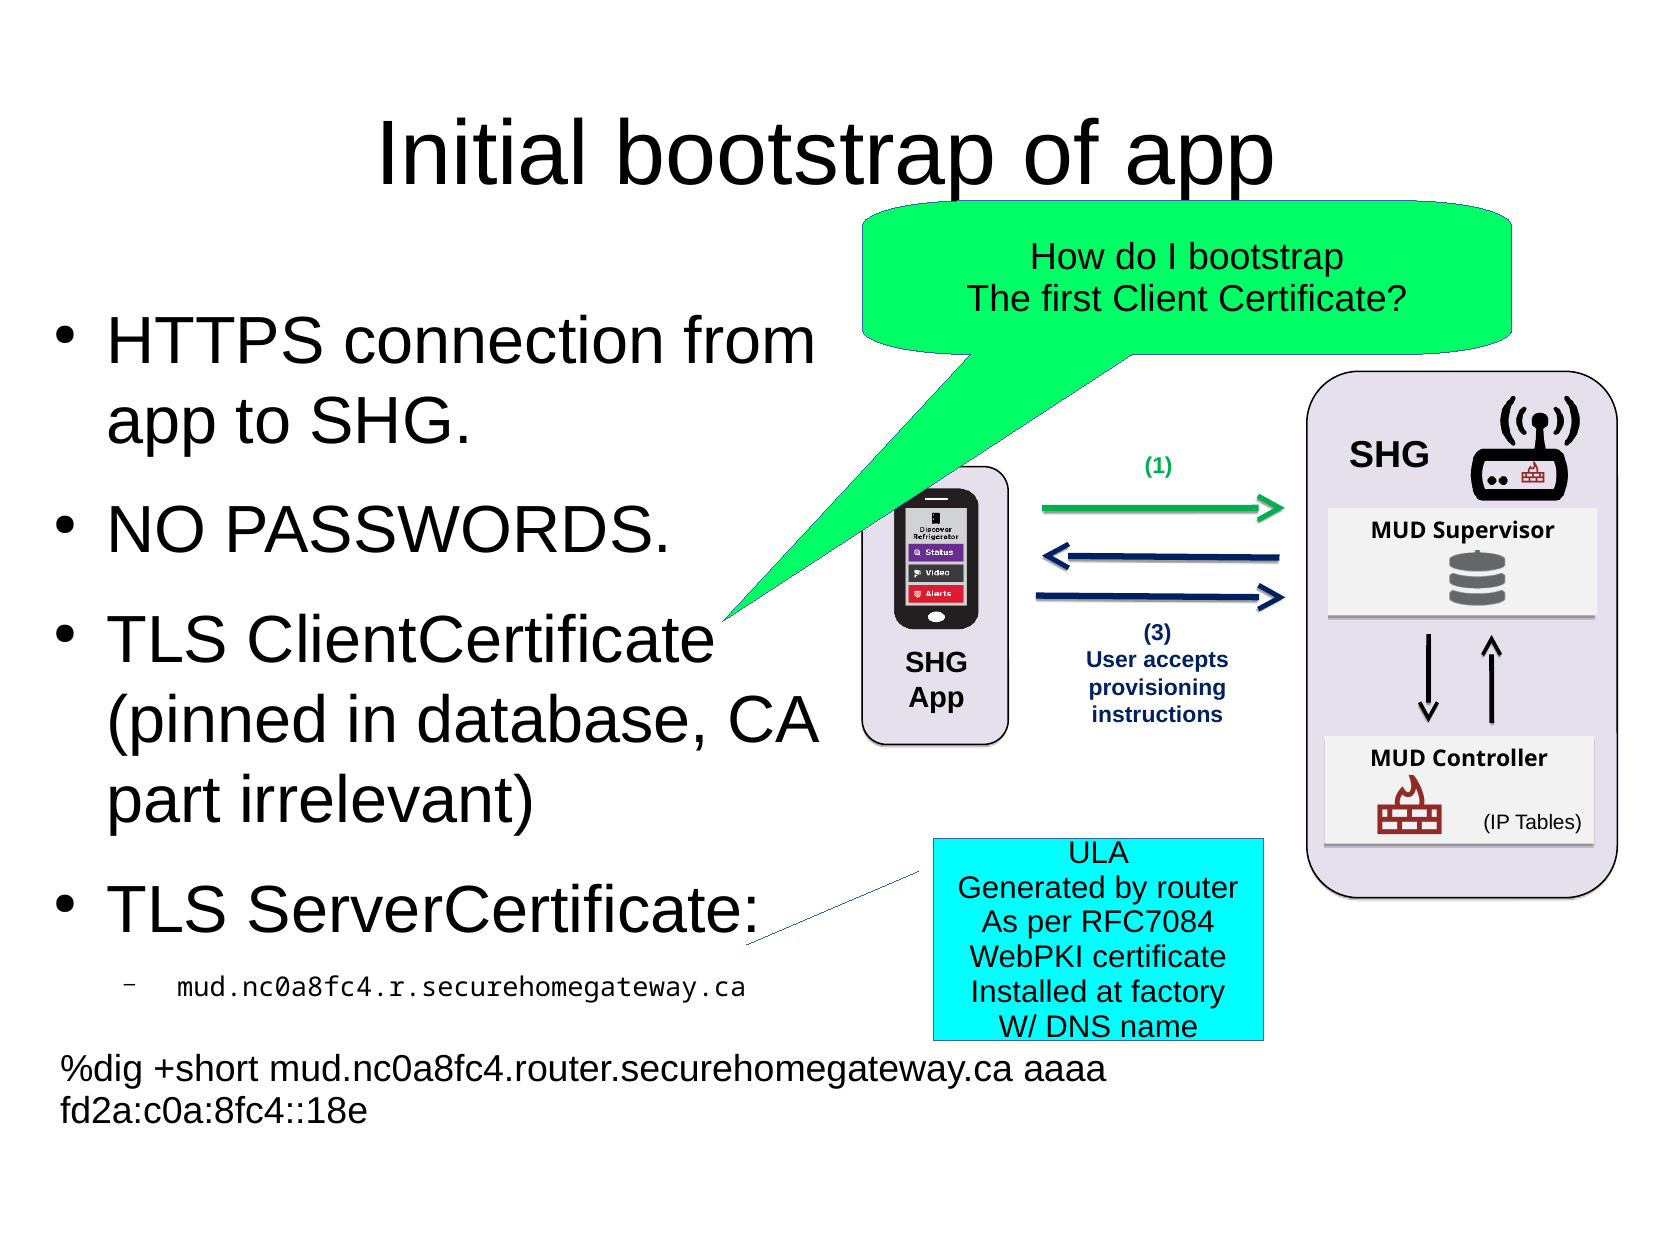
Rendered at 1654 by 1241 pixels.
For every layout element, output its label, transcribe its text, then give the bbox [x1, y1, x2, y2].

text_box [1306, 371, 1618, 898]
text_box %dig +short mud.nc0a8fc4.router.securehomegateway.ca aaaa fd2a:c0a:8fc4::18e [45, 1040, 1619, 1182]
title Initial bootstrap of app [82, 49, 1571, 257]
text_box SHG [1334, 423, 1446, 483]
picture [1464, 387, 1586, 509]
text_box How do I bootstrap The first Client Certificate? [722, 200, 1512, 622]
text_box (IP Tables) [1468, 801, 1597, 842]
text_box SHG App [890, 635, 984, 721]
picture [1437, 550, 1512, 616]
list HTTPS connection from app to SHG. NO PASSWORDS. TLS ClientCertificate (pinned in database, CA part irrelevant) TLS ServerCertificate: mud.nc0a8fc4.r.securehomegateway.ca [35, 296, 839, 1016]
text_box MUD Supervisor [1328, 508, 1598, 616]
text_box [862, 466, 1009, 745]
text_box ULA Generated by router As per RFC7084 WebPKI certificate Installed at factory W/ DNS name [933, 839, 1264, 1040]
text_box MUD Controller [1324, 736, 1595, 844]
text_box (3) User accepts provisioning instructions [1071, 609, 1244, 735]
text_box (1) [1129, 443, 1188, 487]
picture [890, 484, 982, 633]
picture [1370, 765, 1449, 844]
